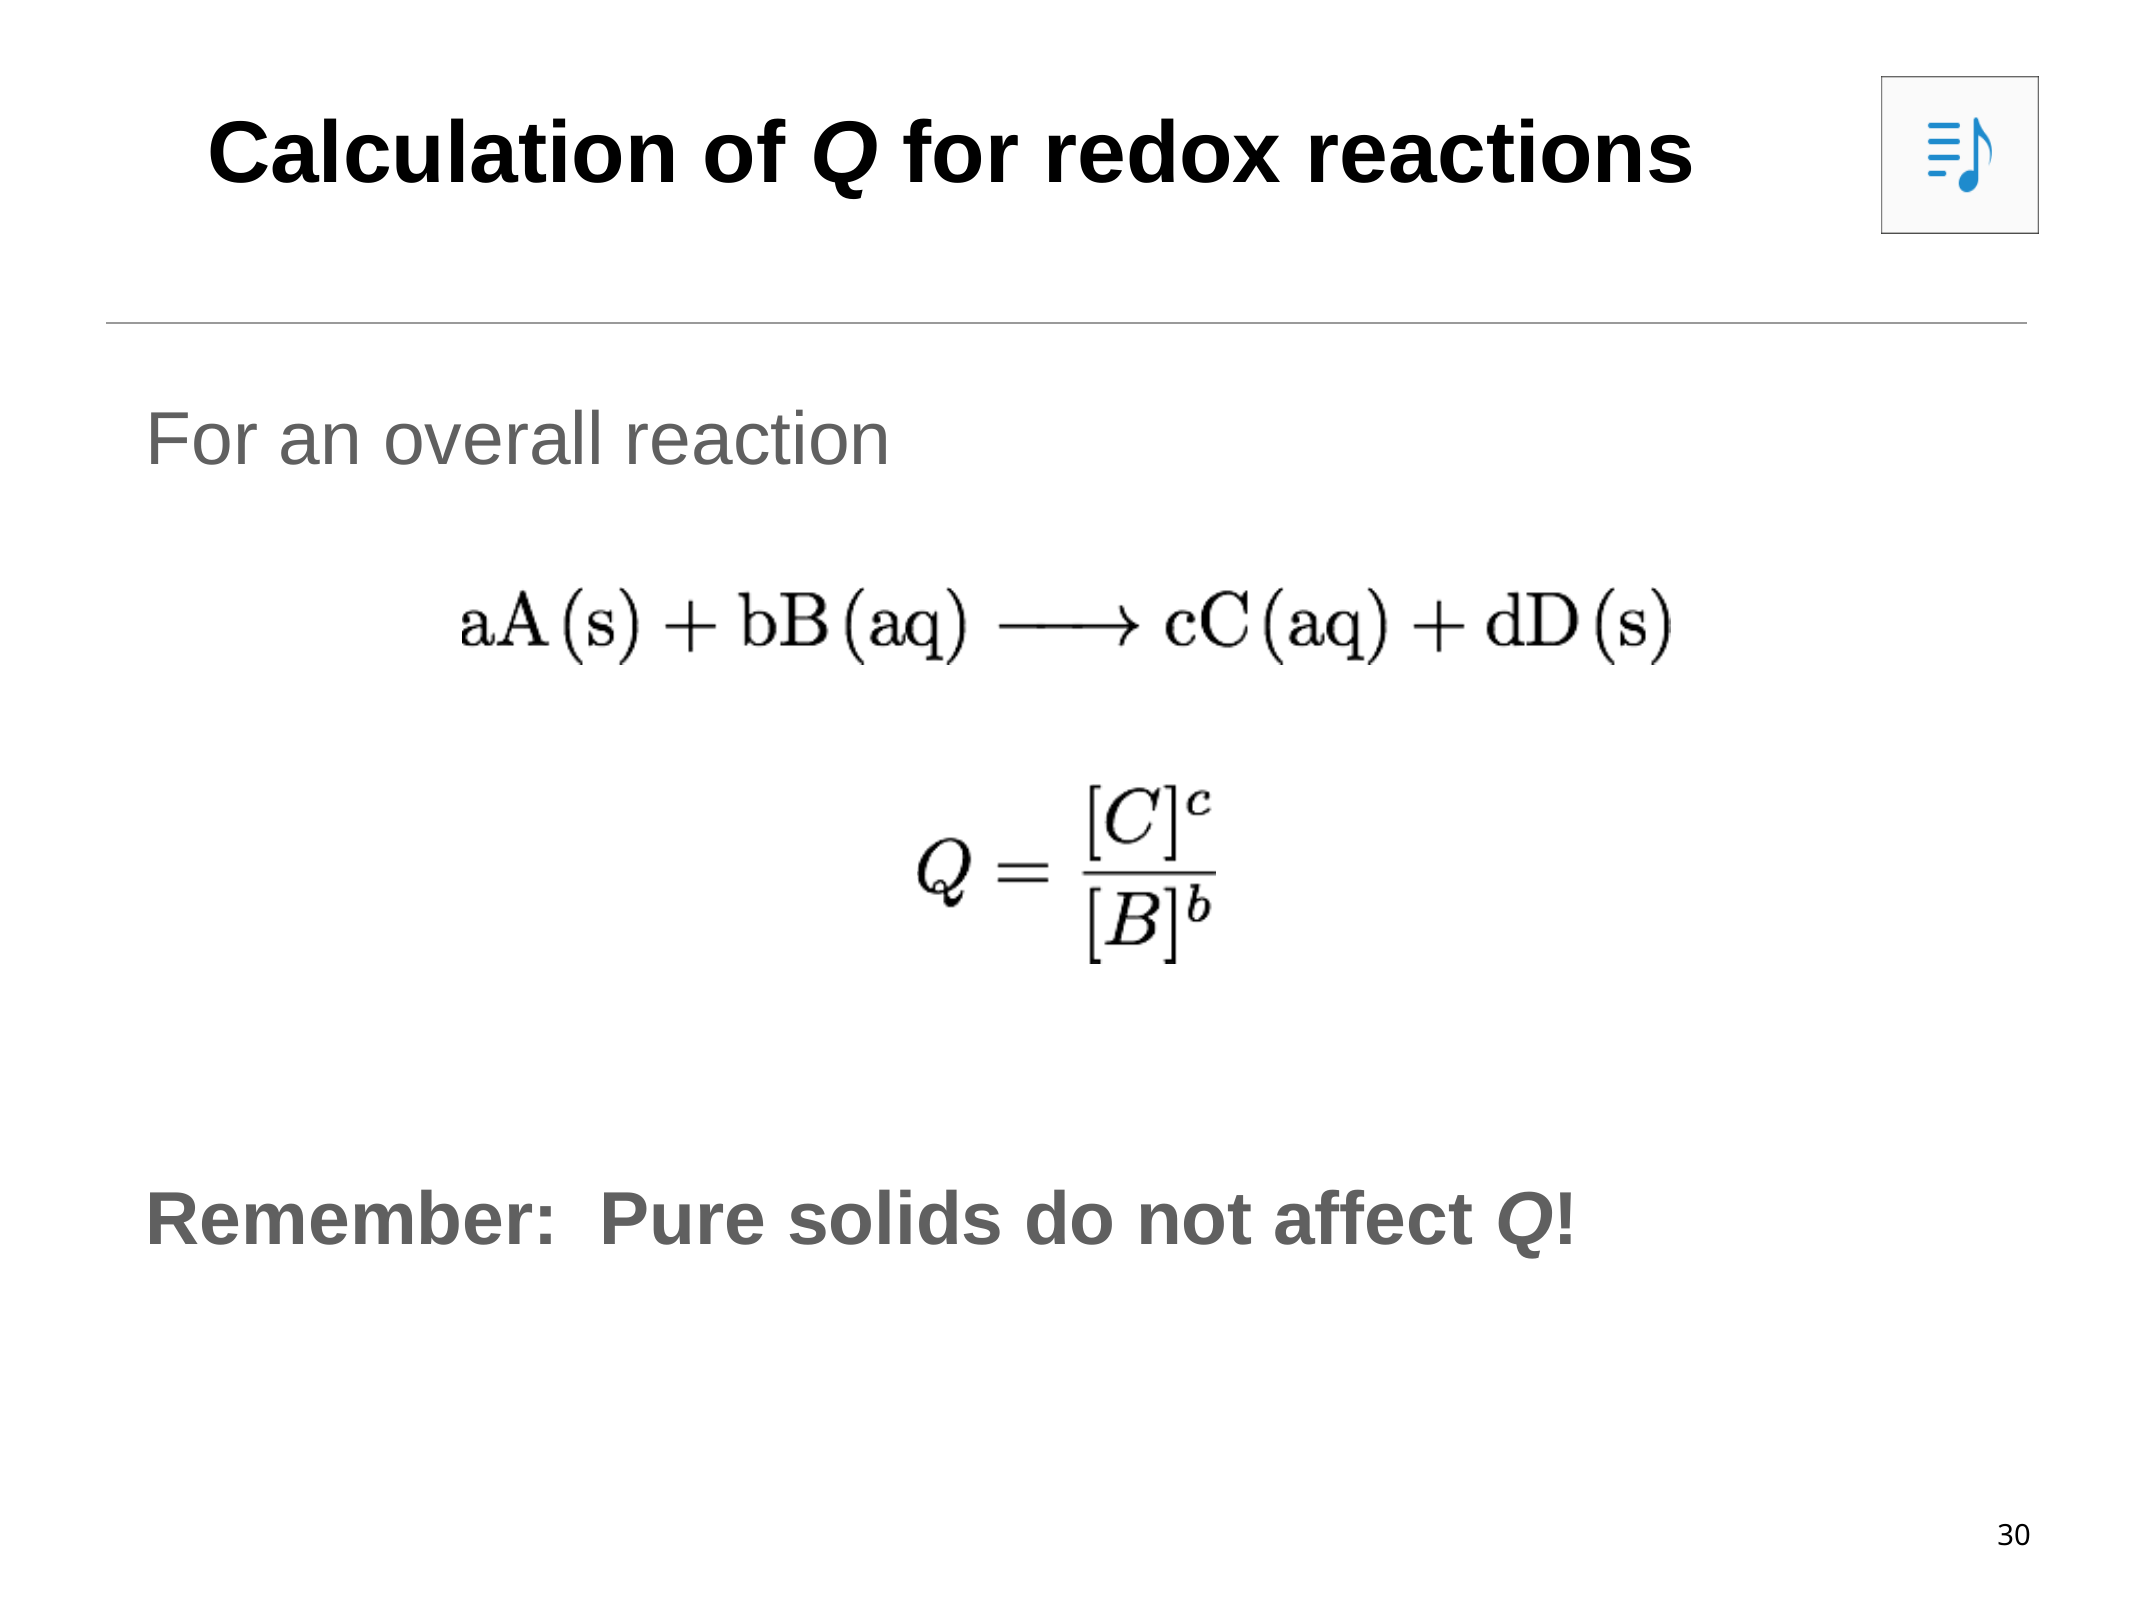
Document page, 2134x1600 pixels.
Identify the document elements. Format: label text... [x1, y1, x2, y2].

text_box [1879, 75, 2041, 236]
text_box Remember: Pure solids do not affect Q! [93, 1160, 2040, 1368]
picture [917, 784, 1216, 964]
picture [462, 587, 1671, 665]
title Calculation of Q for redox reactions [198, 90, 1756, 209]
list For an overall reaction [93, 381, 2040, 588]
